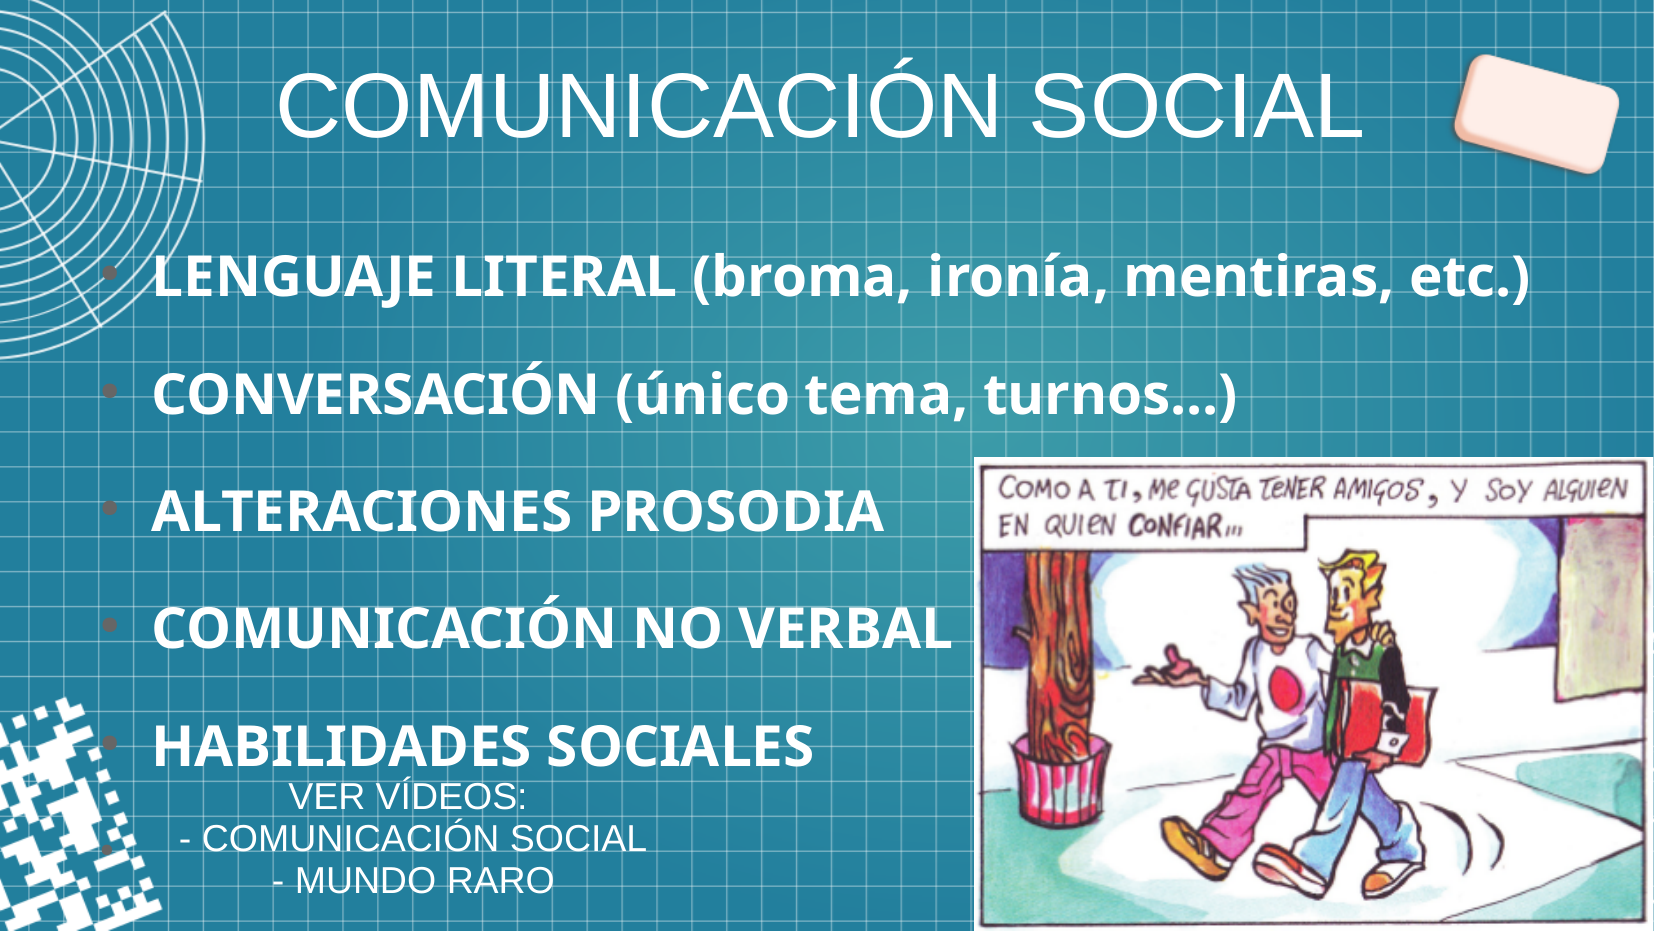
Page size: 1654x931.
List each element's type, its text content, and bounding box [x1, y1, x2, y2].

picture [0, 0, 1654, 931]
title COMUNICACIÓN SOCIAL [76, 0, 1565, 213]
text_box VER VÍDEOS: - COMUNICACIÓN SOCIAL - MUNDO RARO [29, 767, 798, 909]
list LENGUAJE LITERAL (broma, ironía, mentiras, etc.) CONVERSACIÓN (único tema, turnos...) ALTERACIONES PROSODIA COMUNICACIÓN NO VERBAL HABILIDADES SOCIALES [82, 236, 1571, 842]
